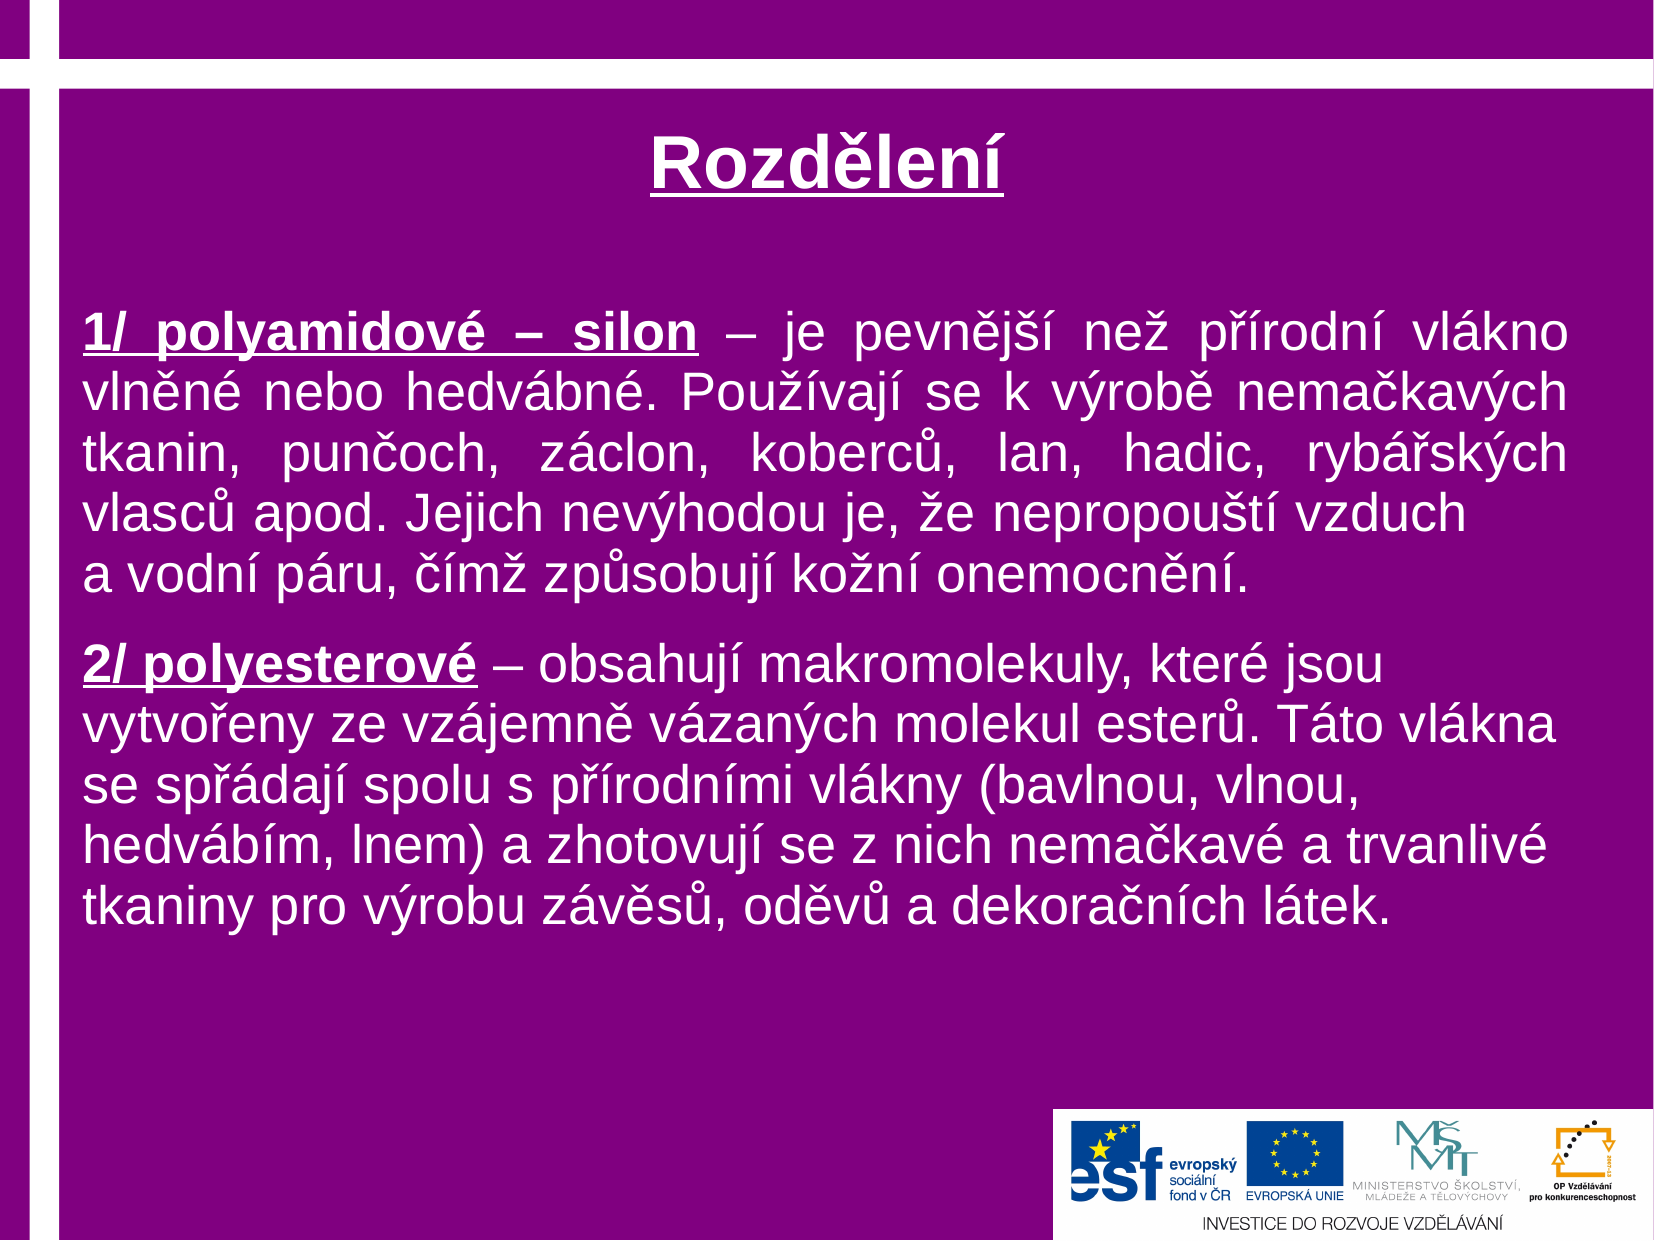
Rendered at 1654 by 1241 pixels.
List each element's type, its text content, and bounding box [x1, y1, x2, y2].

text_box [0, 0, 1654, 1241]
picture [1053, 1109, 1654, 1241]
title Rozdělení [82, 89, 1571, 210]
list 1/ polyamidové – silon – je pevnější než přírodní vlákno vlněné nebo hedvábné. Používají se k výrobě nemačkavých tkanin, punčoch, záclon, koberců, lan, hadic, rybářských vlasců apod. Jejich nevýhodou je, že nepropouští vzduch a vodní páru, čímž způsobují kožní onemocnění. 2/ polyesterové – obsahují makromolekuly, které jsou vytvořeny ze vzájemně vázaných molekul esterů. Táto vlákna se spřádají spolu s přírodními vlákny (bavlnou, vlnou, hedvábím, lnem) a zhotovují se z nich nemačkavé a trvanlivé tkaniny pro výrobu závěsů, oděvů a dekoračních látek. [82, 210, 1571, 1030]
